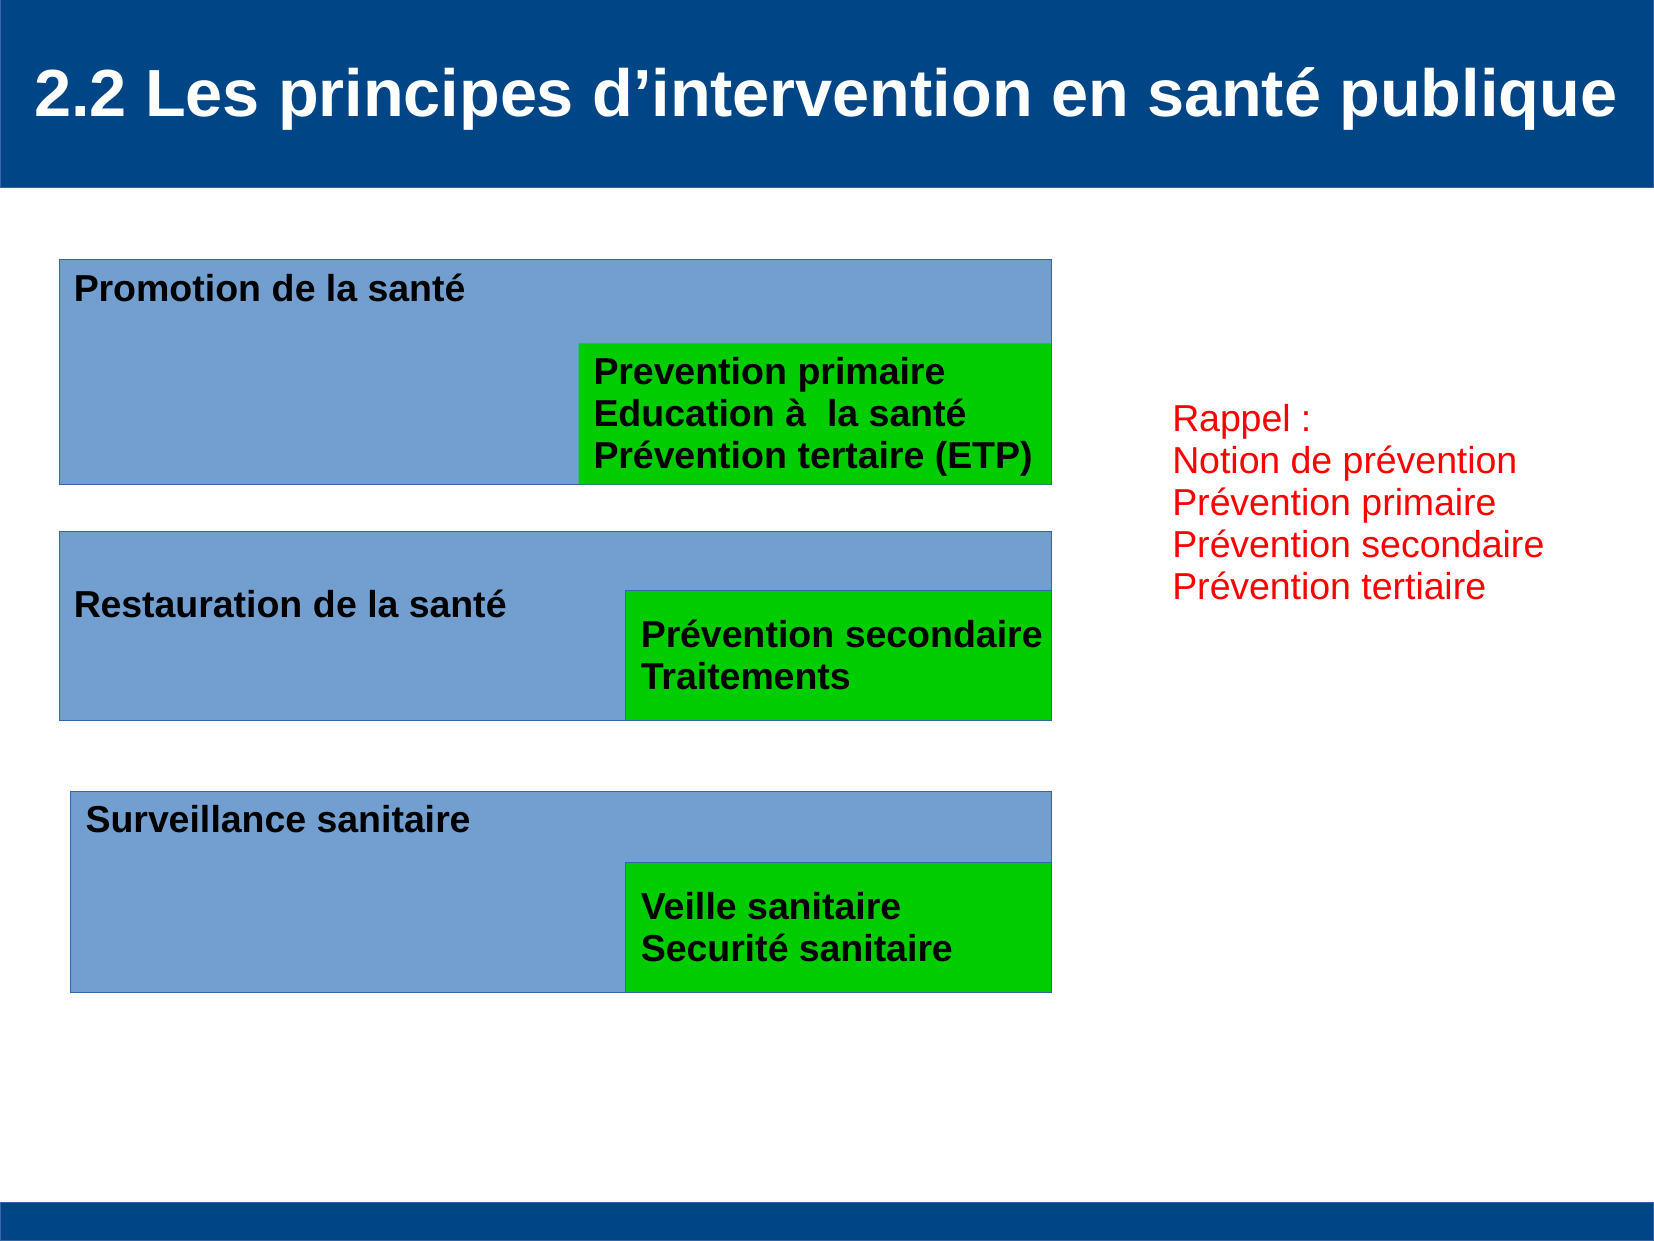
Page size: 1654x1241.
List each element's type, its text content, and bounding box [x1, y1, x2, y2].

text_box Veille sanitaire Securité sanitaire [625, 862, 1052, 993]
text_box Restauration de la santé [59, 531, 1052, 721]
text_box Surveillance sanitaire [70, 791, 1052, 993]
text_box Promotion de la santé [59, 259, 1052, 485]
text_box Prevention primaire Education à la santé Prévention tertaire (ETP) [578, 343, 1052, 485]
text_box Rappel : Notion de prévention Prévention primaire Prévention secondaire Prévention tertiaire [1157, 389, 1654, 615]
text_box Prévention secondaire Traitements [625, 590, 1052, 721]
title 2.2 Les principes d’intervention en santé publique [0, 0, 1654, 188]
